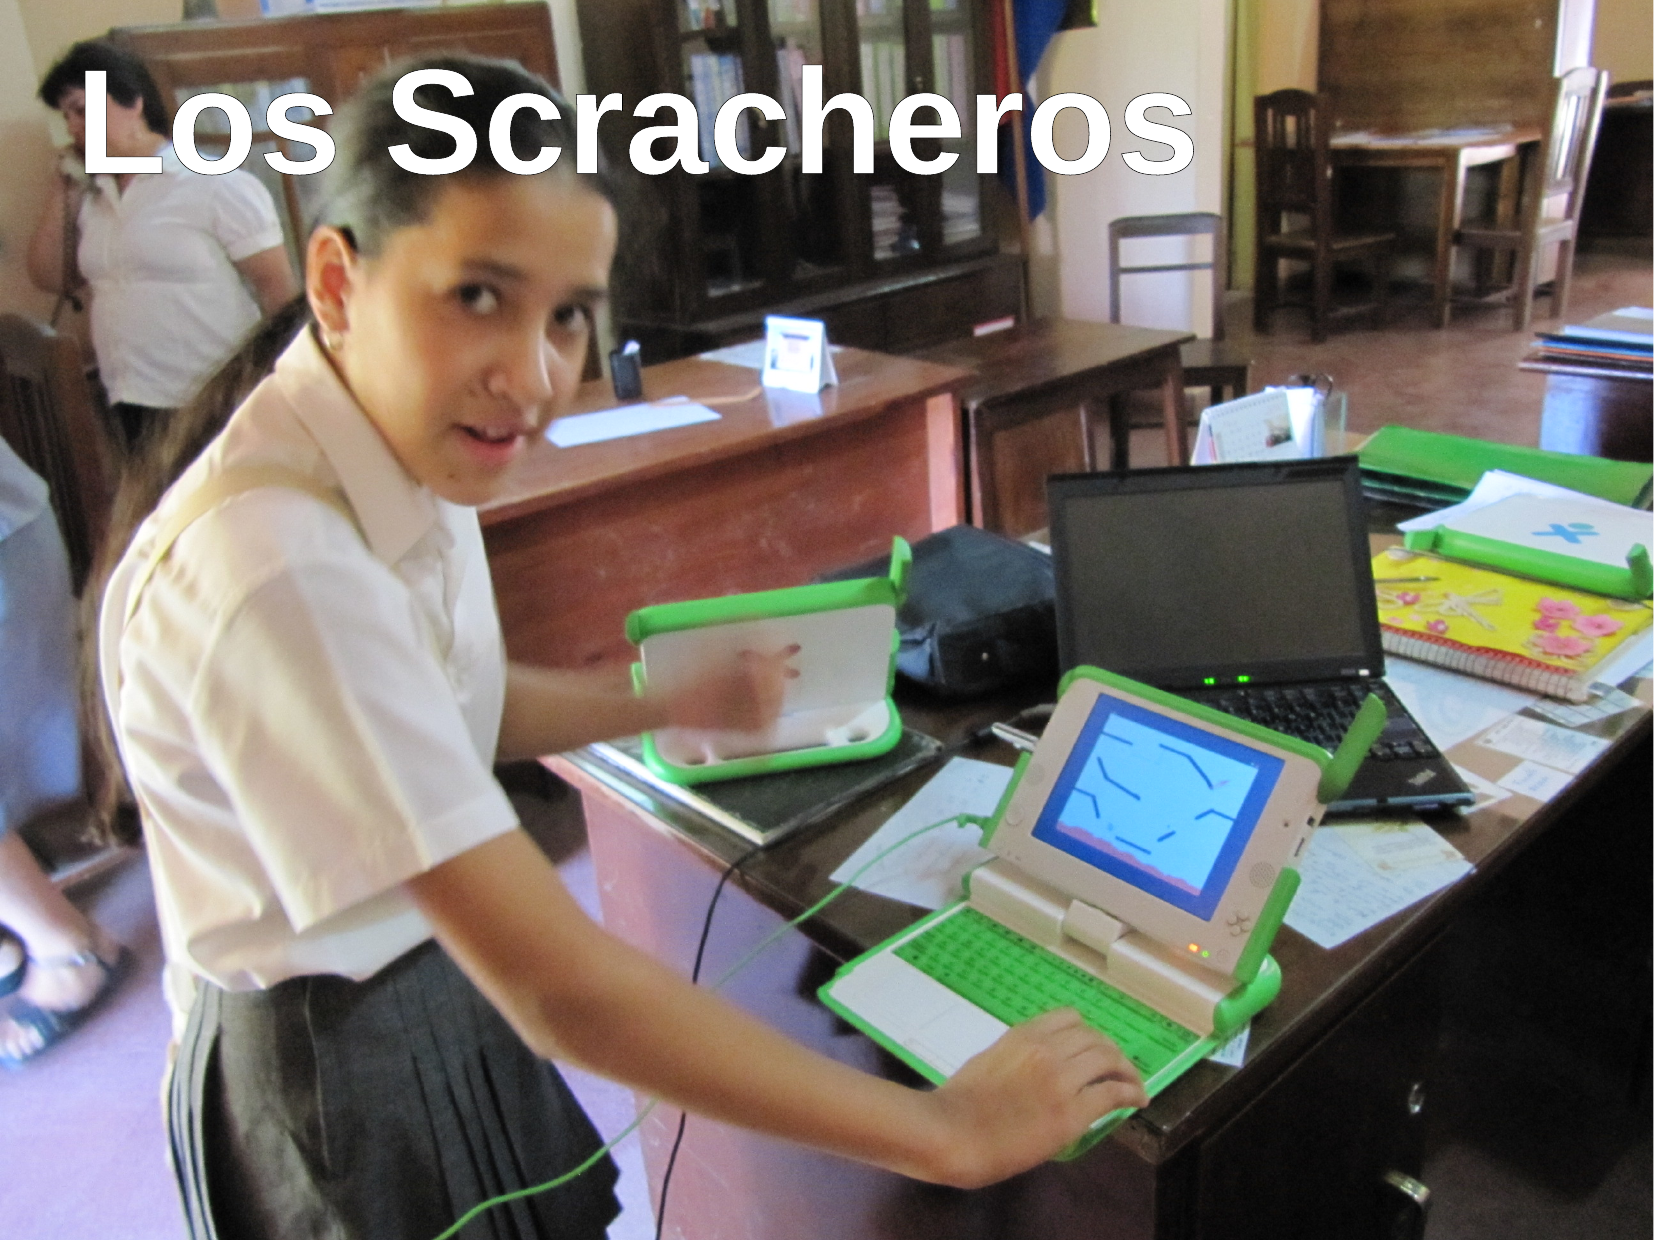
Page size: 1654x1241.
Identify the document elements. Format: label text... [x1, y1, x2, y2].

picture [0, 0, 1654, 1241]
title Los Scracheros [75, 17, 1571, 226]
